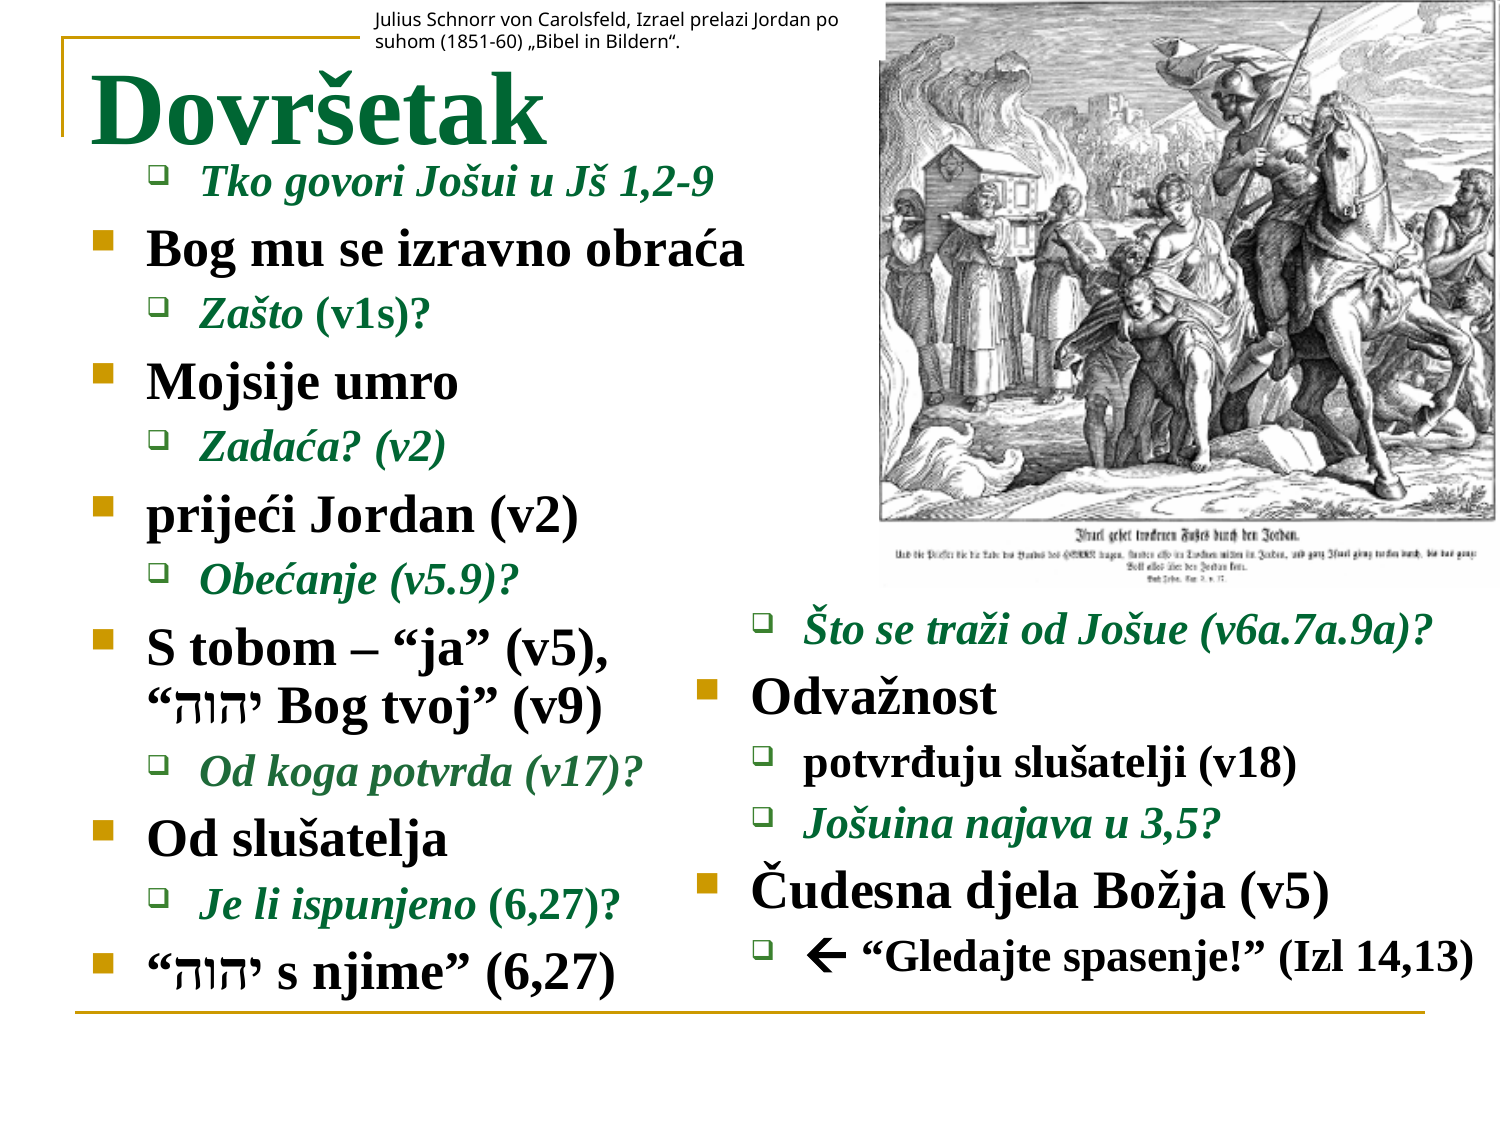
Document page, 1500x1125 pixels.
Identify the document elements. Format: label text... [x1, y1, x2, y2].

title Dovršetak [75, 7, 879, 148]
list Tko govori Jošui u Jš 1,2-9 Bog mu se izravno obraća Zašto (v1s)? Mojsije umro Zadaća? (v2) prijeći Jordan (v2) Obećanje (v5.9)? S tobom – “ja” (v5), “יהוה Bog tvoj” (v9) Od koga potvrda (v17)? Od slušatelja Je li ispunjeno (6,27)? “יהוה s njime” (6,27) [74, 148, 928, 1035]
picture [879, 0, 1500, 588]
list Što se traži od Jošue (v6a.7a.9a)? Odvažnost potvrđuju slušatelji (v18) Jošuina najava u 3,5? Čudesna djela Božja (v5)  “Gledajte spasenje!” (Izl 14,13) [679, 597, 1500, 1125]
text_box Julius Schnorr von Carolsfeld, Izrael prelazi Jordan po suhom (1851-60) „Bibel in Bildern“. [360, 0, 886, 61]
